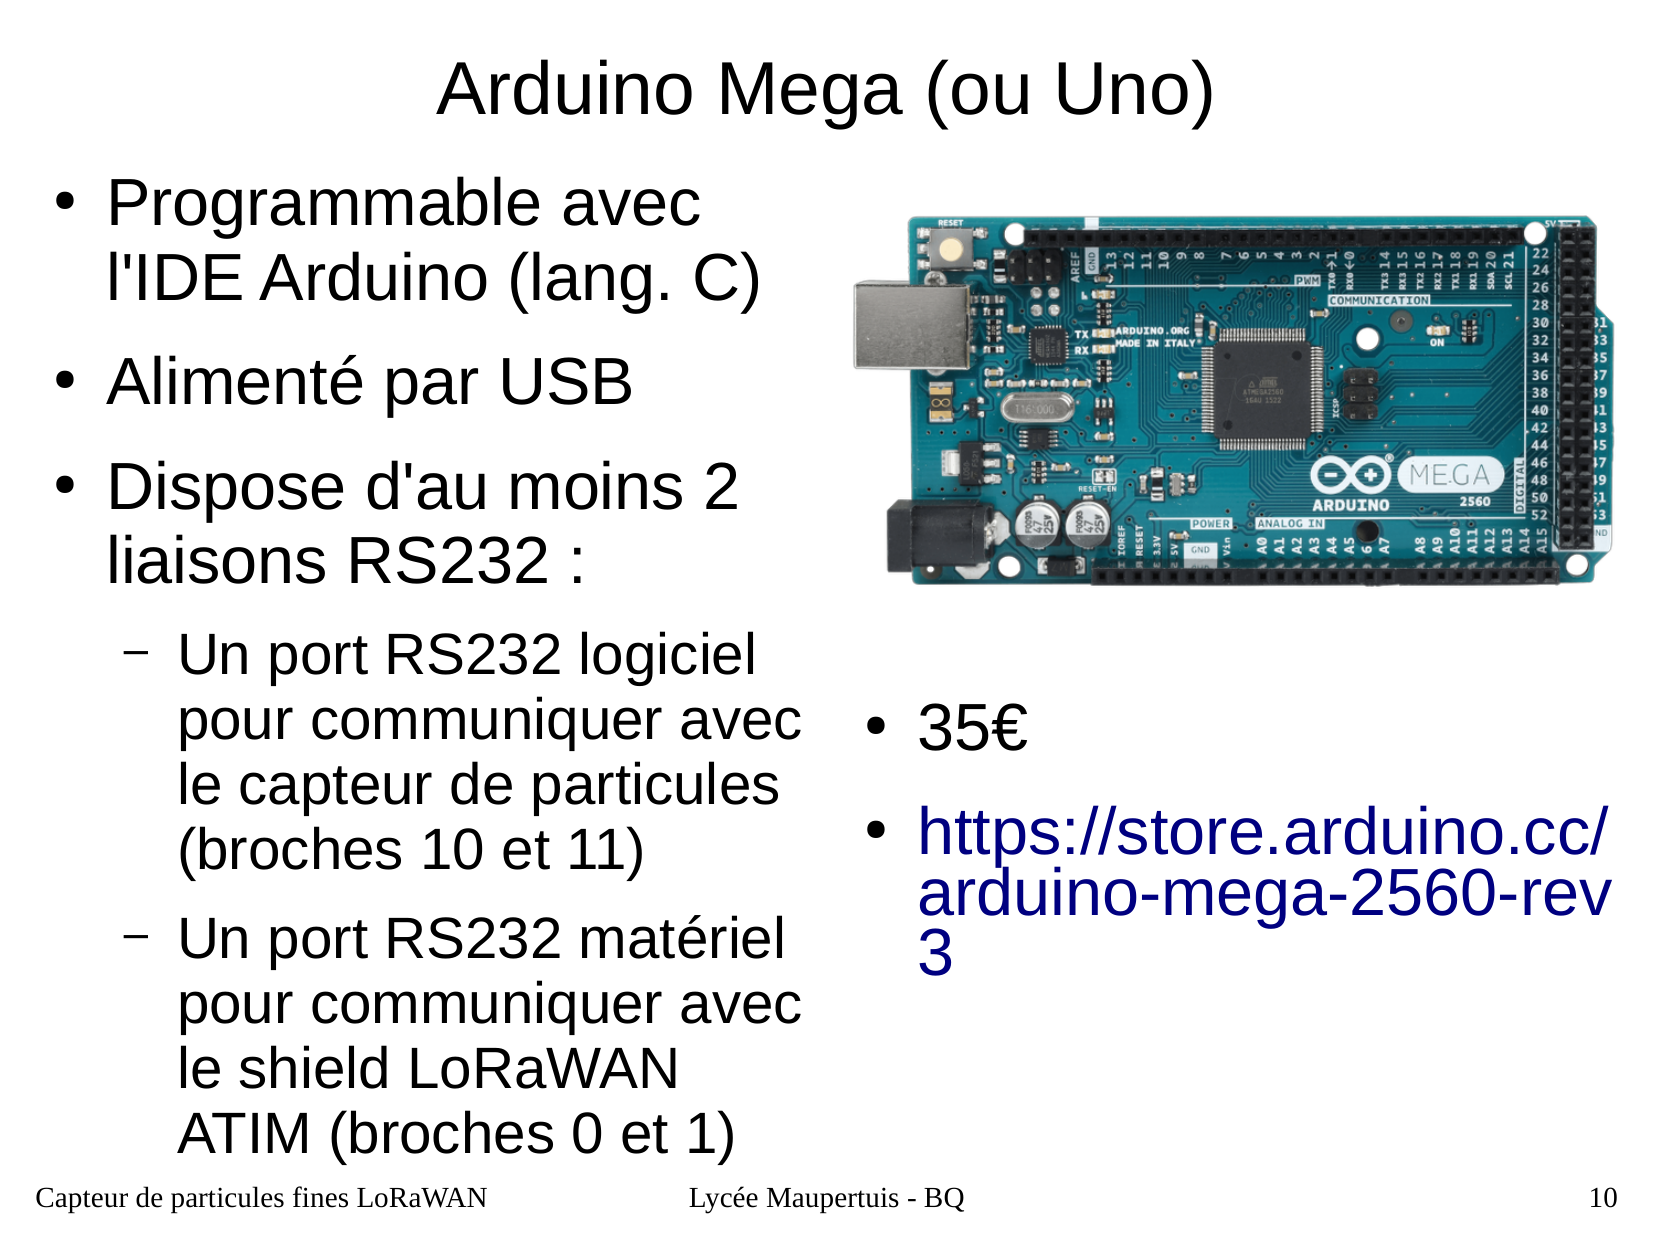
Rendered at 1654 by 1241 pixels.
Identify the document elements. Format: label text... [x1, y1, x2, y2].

list Programmable avec l'IDE Arduino (lang. C) Alimenté par USB Dispose d'au moins 2 liaisons RS232 : Un port RS232 logiciel pour communiquer avec le capteur de particules (broches 10 et 11) Un port RS232 matériel pour communiquer avec le shield LoRaWAN ATIM (broches 0 et 1) [35, 165, 808, 1170]
picture [846, 210, 1619, 600]
list 35€ https://store.arduino.cc/arduino-mega-2560-rev3 [846, 689, 1619, 1169]
title Arduino Mega (ou Uno) [35, 35, 1619, 142]
